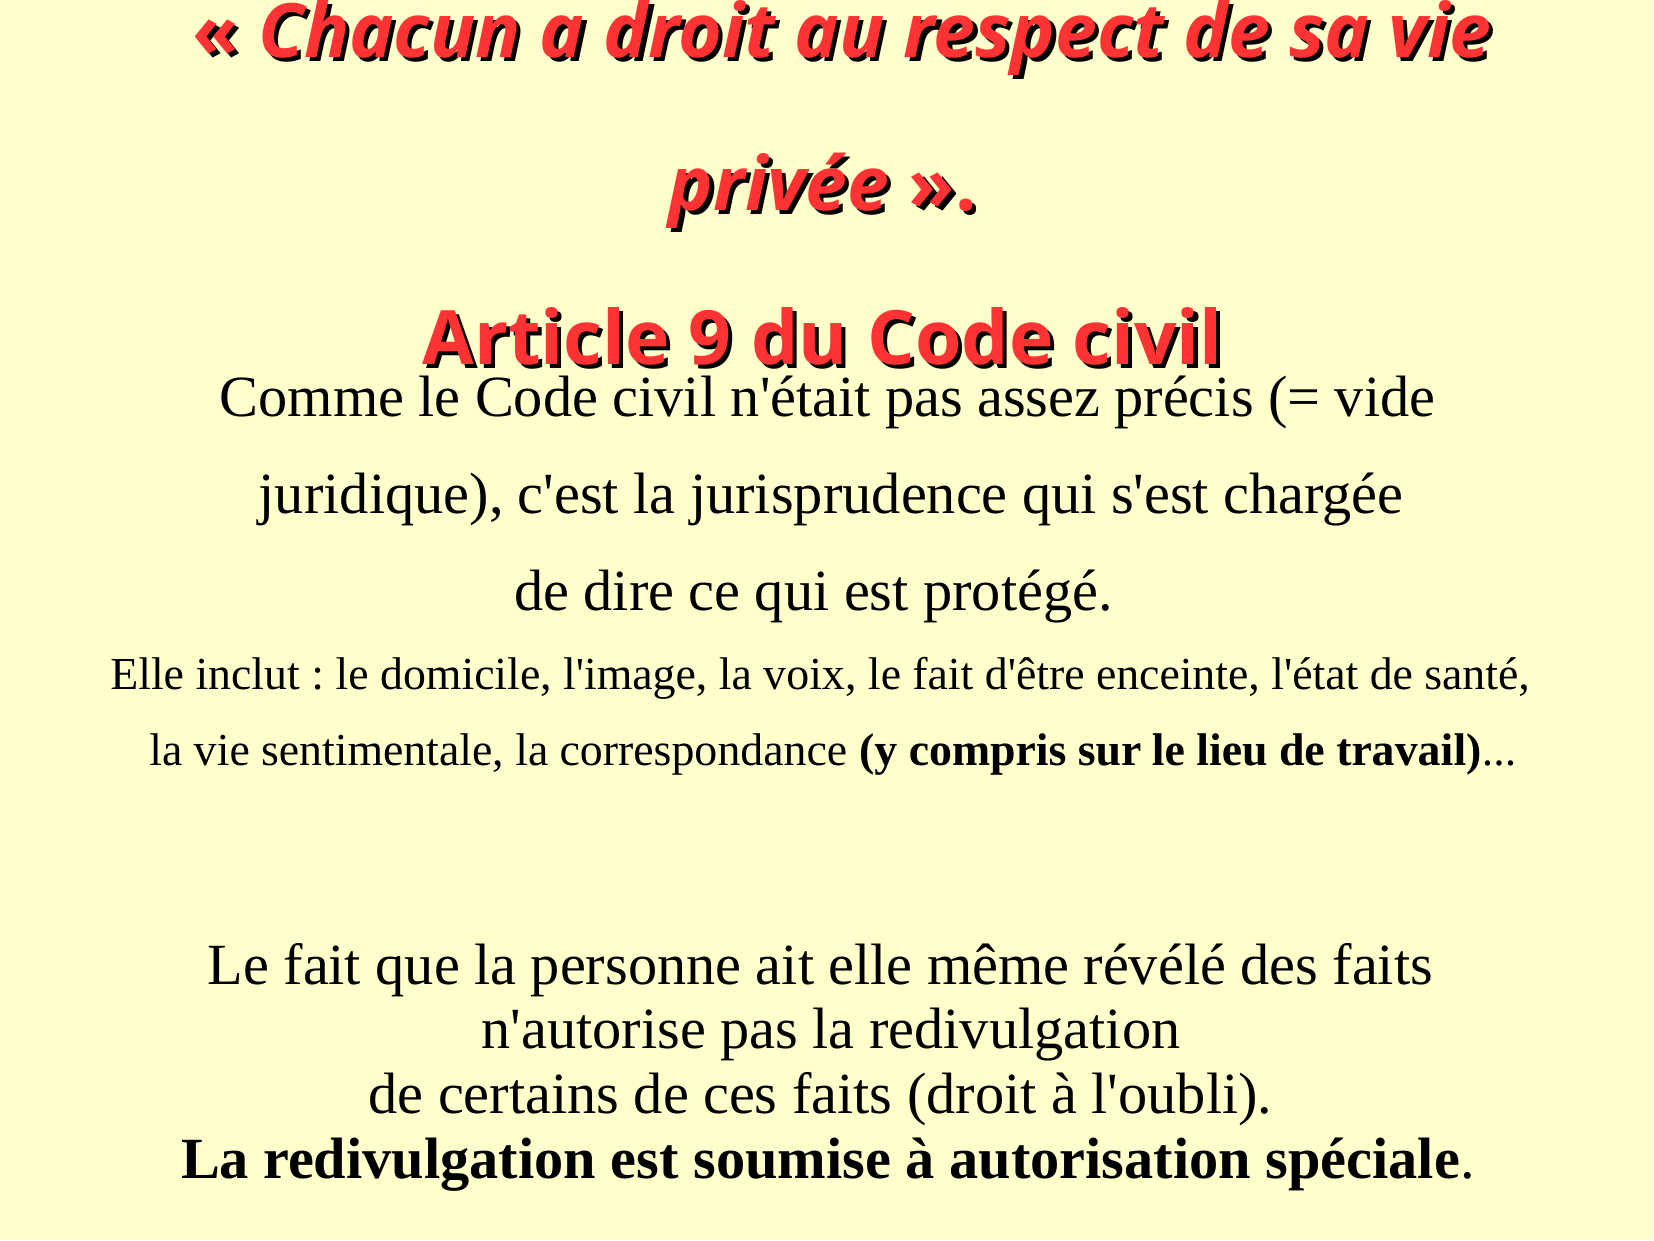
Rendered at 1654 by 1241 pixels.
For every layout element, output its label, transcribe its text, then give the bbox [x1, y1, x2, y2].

subtitle Comme le Code civil n'était pas assez précis (= vide juridique), c'est la jurisprudence qui s'est chargée de dire ce qui est protégé. Elle inclut : le domicile, l'image, la voix, le fait d'être enceinte, l'état de santé, la vie sentimentale, la correspondance (y compris sur le lieu de travail)... Le fait que la personne ait elle même révélé des faits n'autorise pas la redivulgation de certains de ces faits (droit à l'oubli). La redivulgation est soumise à autorisation spéciale. [59, 342, 1548, 1182]
title « Chacun a droit au respect de sa vie privée ». Article 9 du Code civil [88, 33, 1577, 325]
